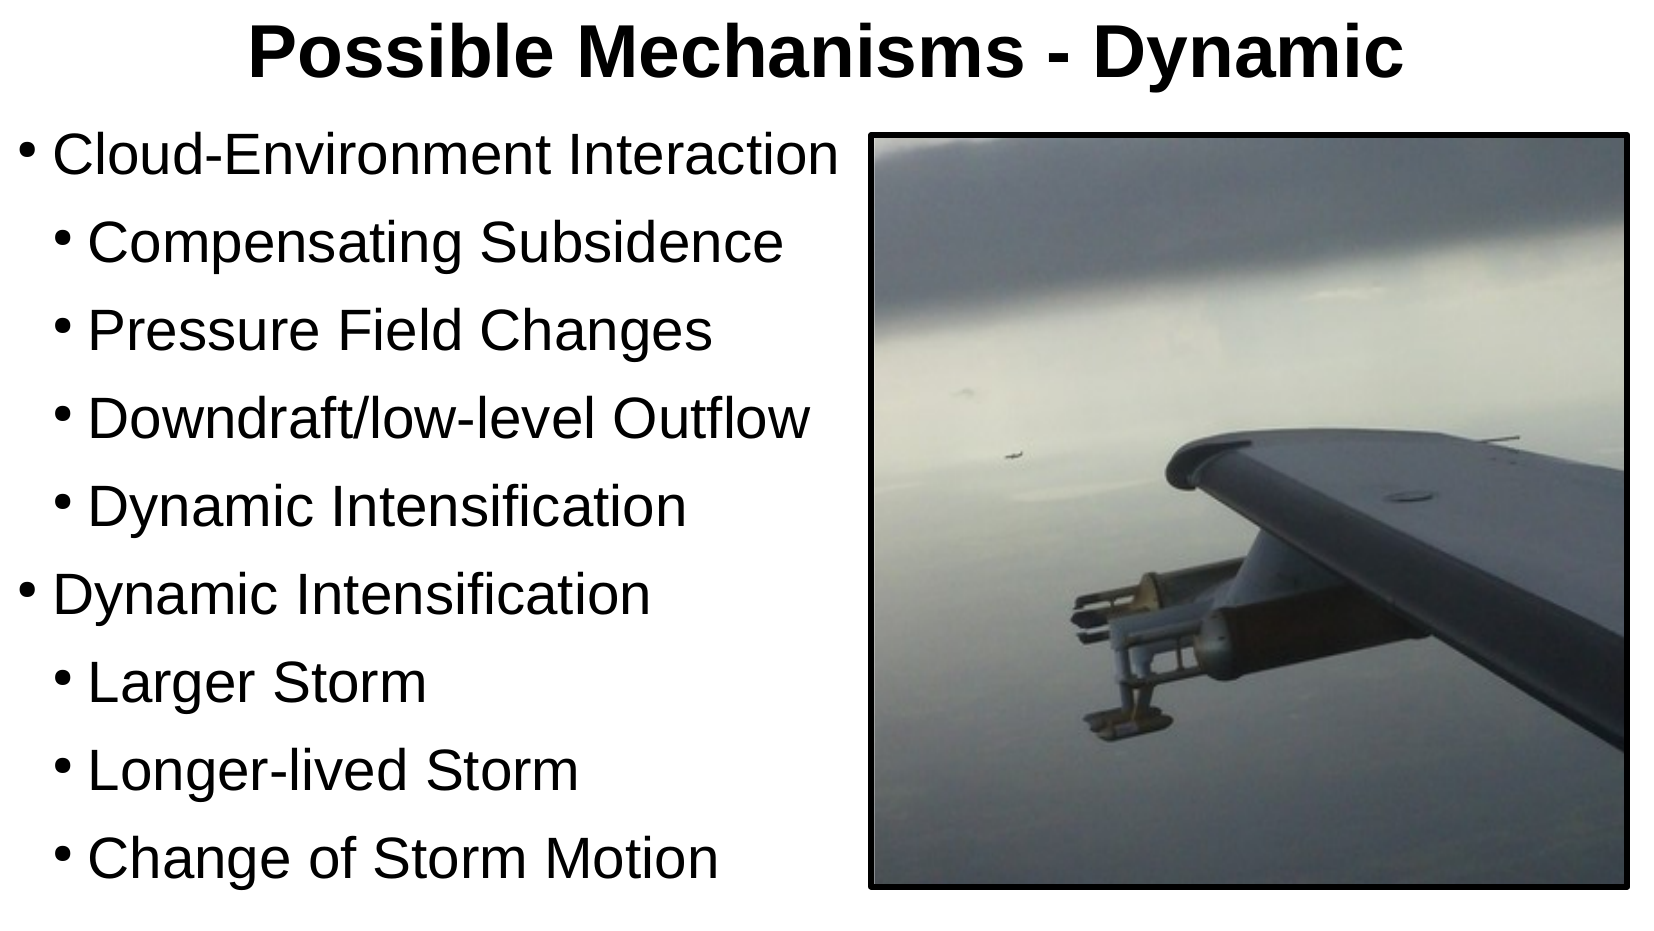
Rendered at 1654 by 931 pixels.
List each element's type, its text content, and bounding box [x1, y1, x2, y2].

text_box Cloud-Environment Interaction Compensating Subsidence Pressure Field Changes Downdraft/low-level Outflow Dynamic Intensification Dynamic Intensification Larger Storm Longer-lived Storm Change of Storm Motion [2, 108, 863, 898]
title Possible Mechanisms - Dynamic [0, 0, 1654, 101]
picture [874, 138, 1625, 884]
